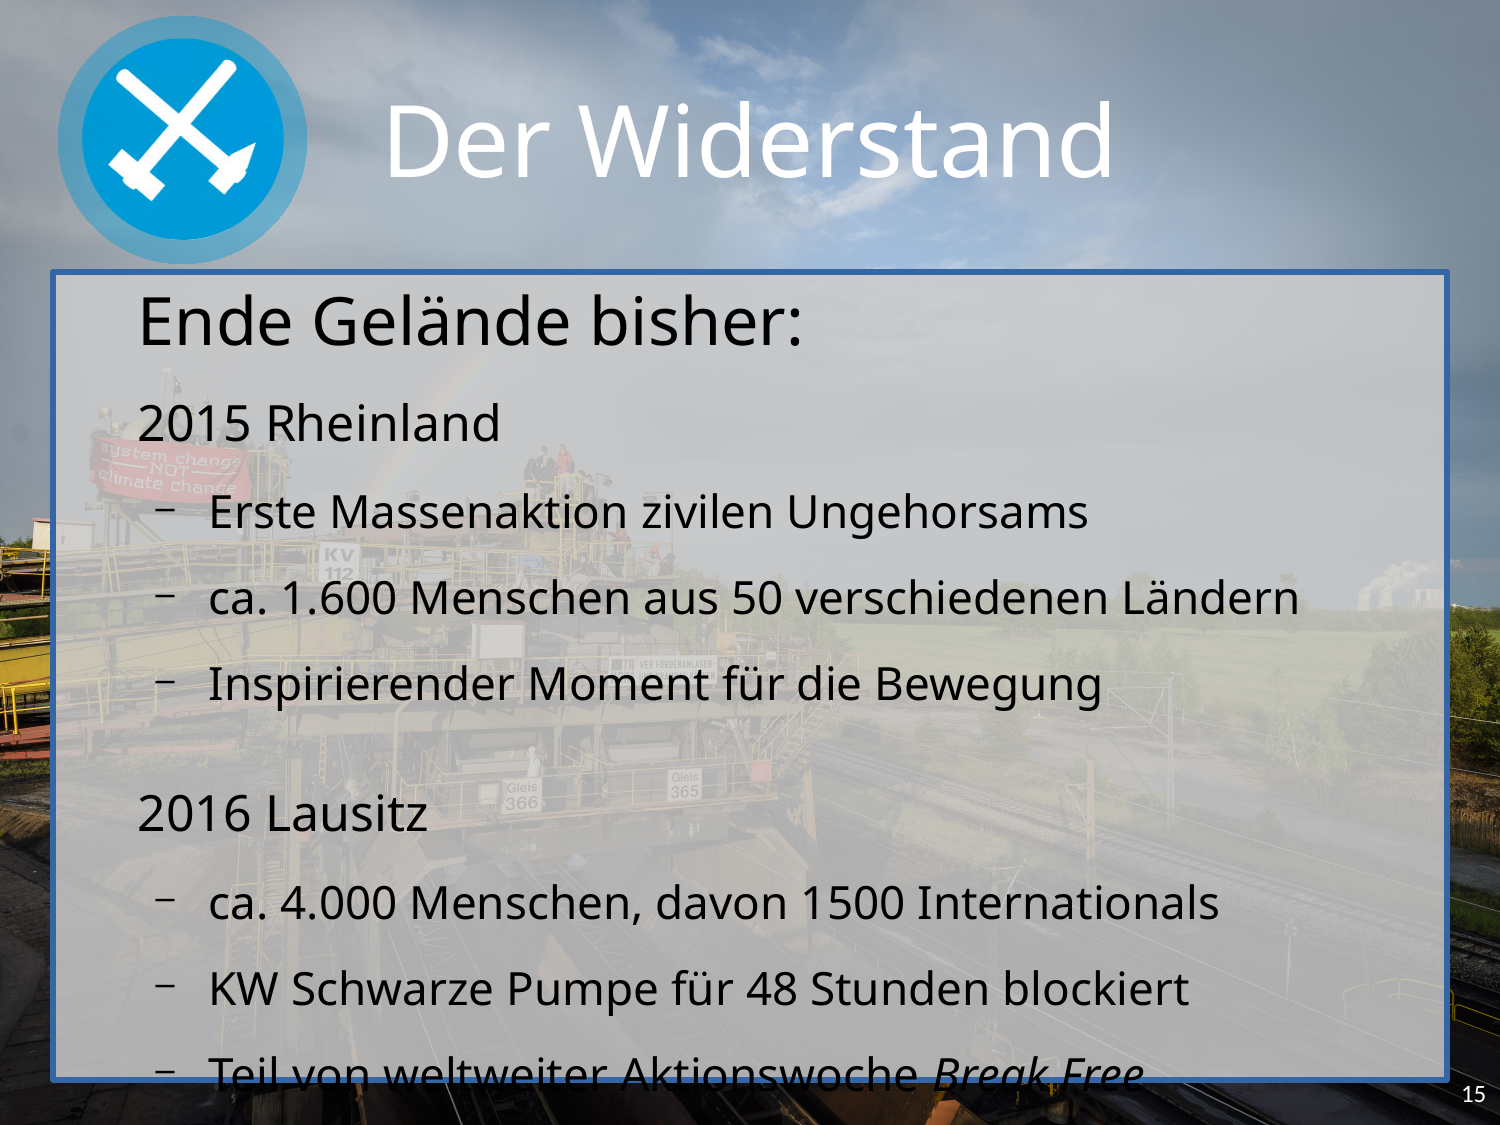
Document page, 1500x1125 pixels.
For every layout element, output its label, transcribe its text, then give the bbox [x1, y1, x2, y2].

title Der Widerstand [242, 45, 1258, 233]
list Ende Gelände bisher: 2015 Rheinland Erste Massenaktion zivilen Ungehorsams ca. 1.600 Menschen aus 50 verschiedenen Ländern Inspirierender Moment für die Bewegung 2016 Lausitz ca. 4.000 Menschen, davon 1500 Internationals KW Schwarze Pumpe für 48 Stunden blockiert Teil von weltweiter Aktionswoche Break Free [53, 271, 1447, 1080]
picture [0, 0, 1500, 1125]
